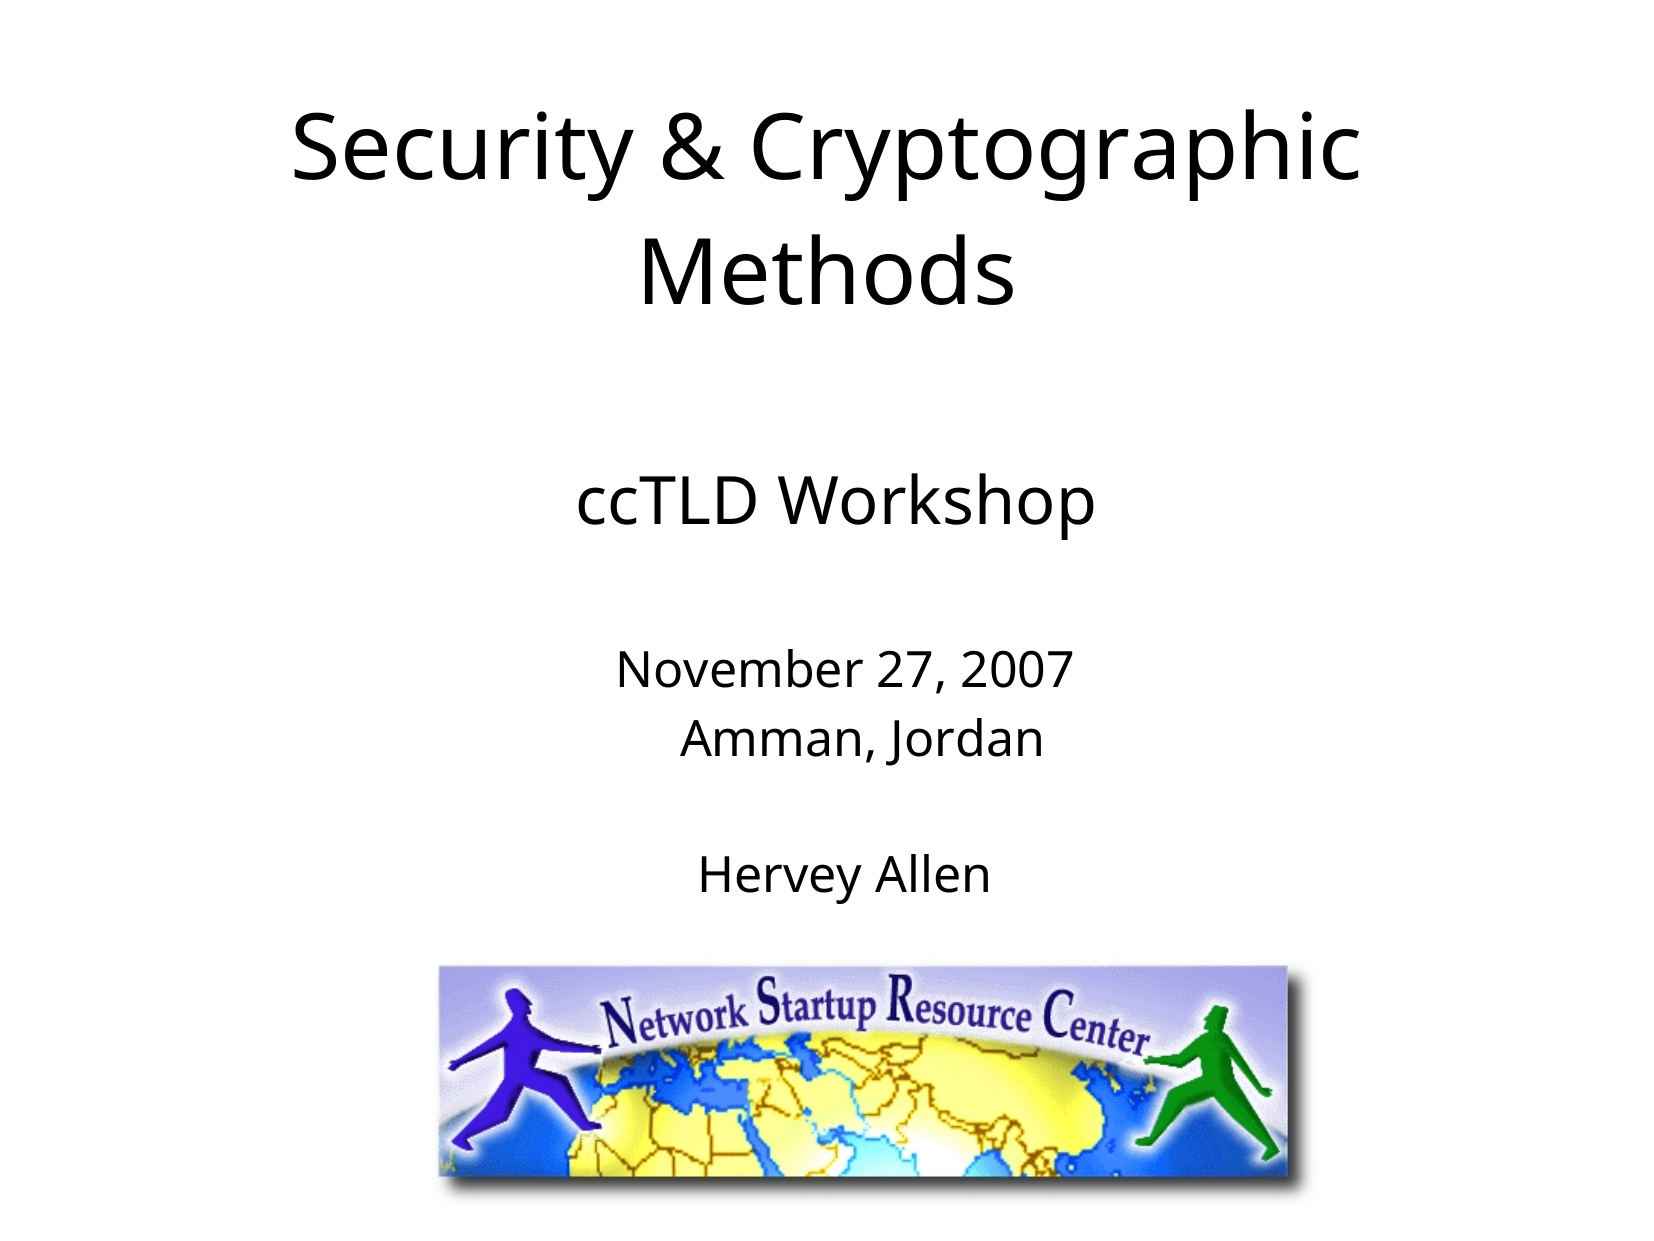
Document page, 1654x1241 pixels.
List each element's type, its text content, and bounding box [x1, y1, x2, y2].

picture [428, 955, 1323, 1212]
subtitle ccTLD Workshop November 27, 2007 Amman, Jordan Hervey Allen [121, 344, 1534, 1127]
title Security & Cryptographic Methods [121, 71, 1534, 342]
